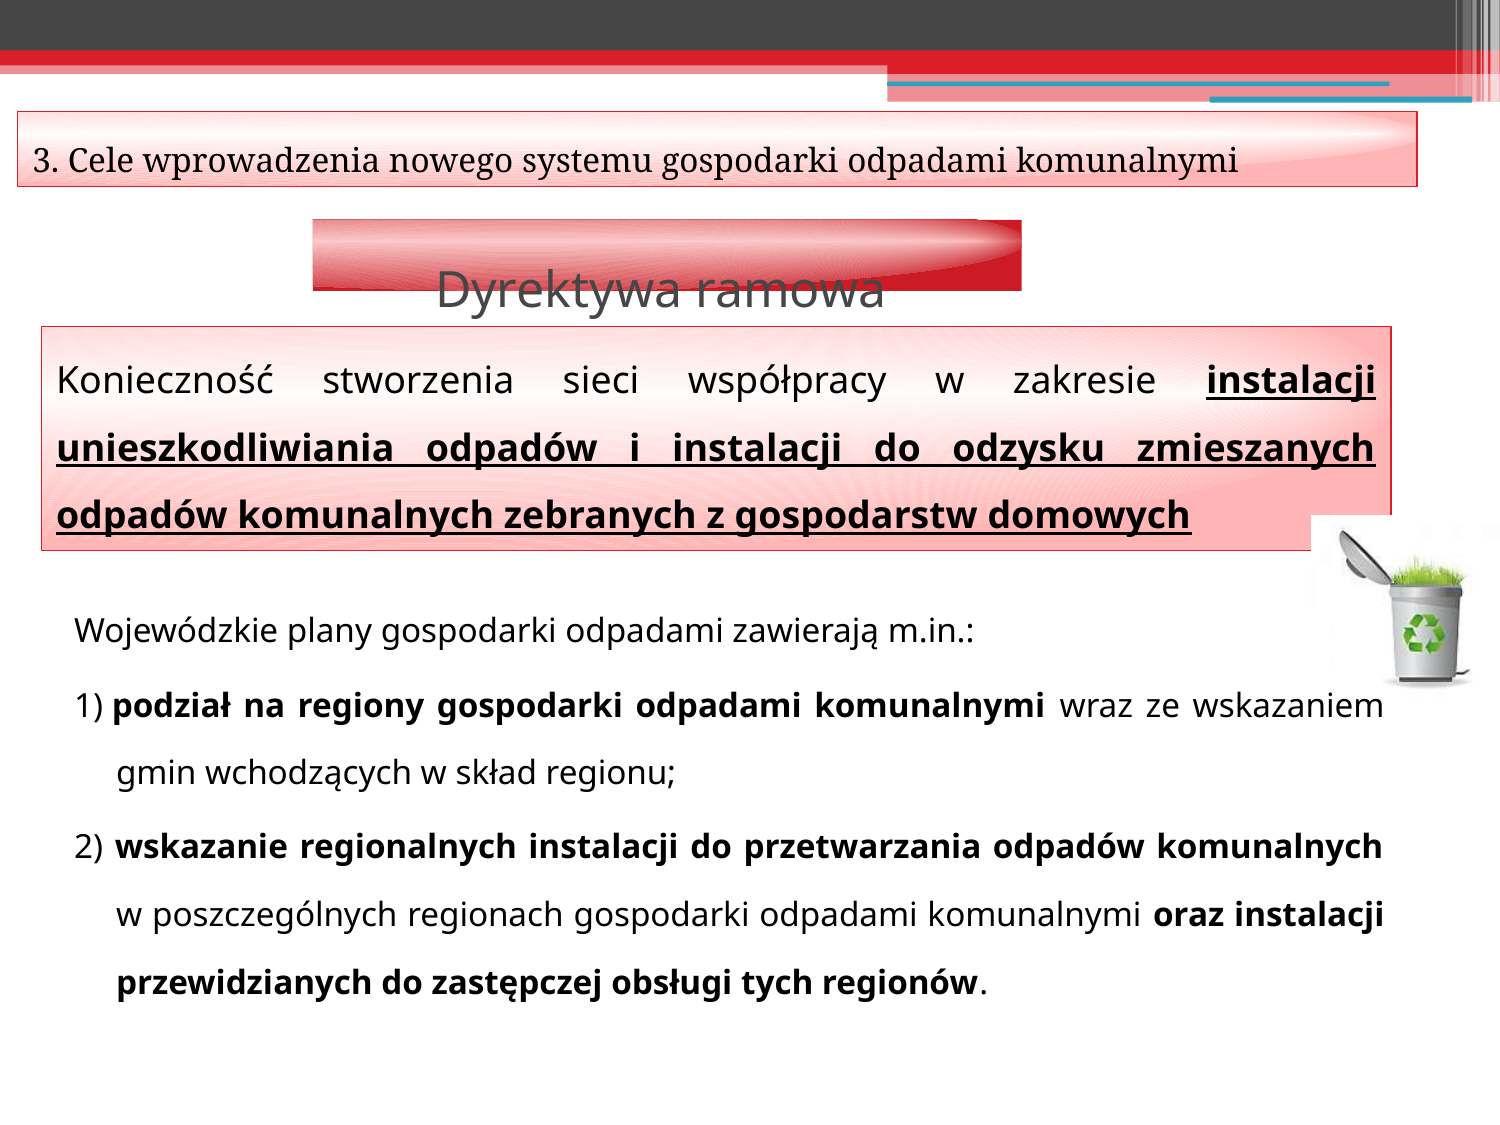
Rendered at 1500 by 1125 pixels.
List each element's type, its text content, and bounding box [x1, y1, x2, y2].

list Konieczność stworzenia sieci współpracy w zakresie instalacji unieszkodliwiania odpadów i instalacji do odzysku zmieszanych odpadów komunalnych zebranych z gospodarstw domowych [41, 326, 1392, 551]
title Dyrektywa ramowa [312, 219, 1022, 291]
picture [1311, 515, 1500, 705]
text_box Wojewódzkie plany gospodarki odpadami zawierają m.in.: 1) podział na regiony gospodarki odpadami komunalnymi wraz ze wskazaniem gmin wchodzących w skład regionu; 2) wskazanie regionalnych instalacji do przetwarzania odpadów komunalnych w poszczególnych regionach gospodarki odpadami komunalnymi oraz instalacji przewidzianych do zastępczej obsługi tych regionów. [41, 574, 1400, 1125]
text_box 3. Cele wprowadzenia nowego systemu gospodarki odpadami komunalnymi [17, 111, 1418, 187]
